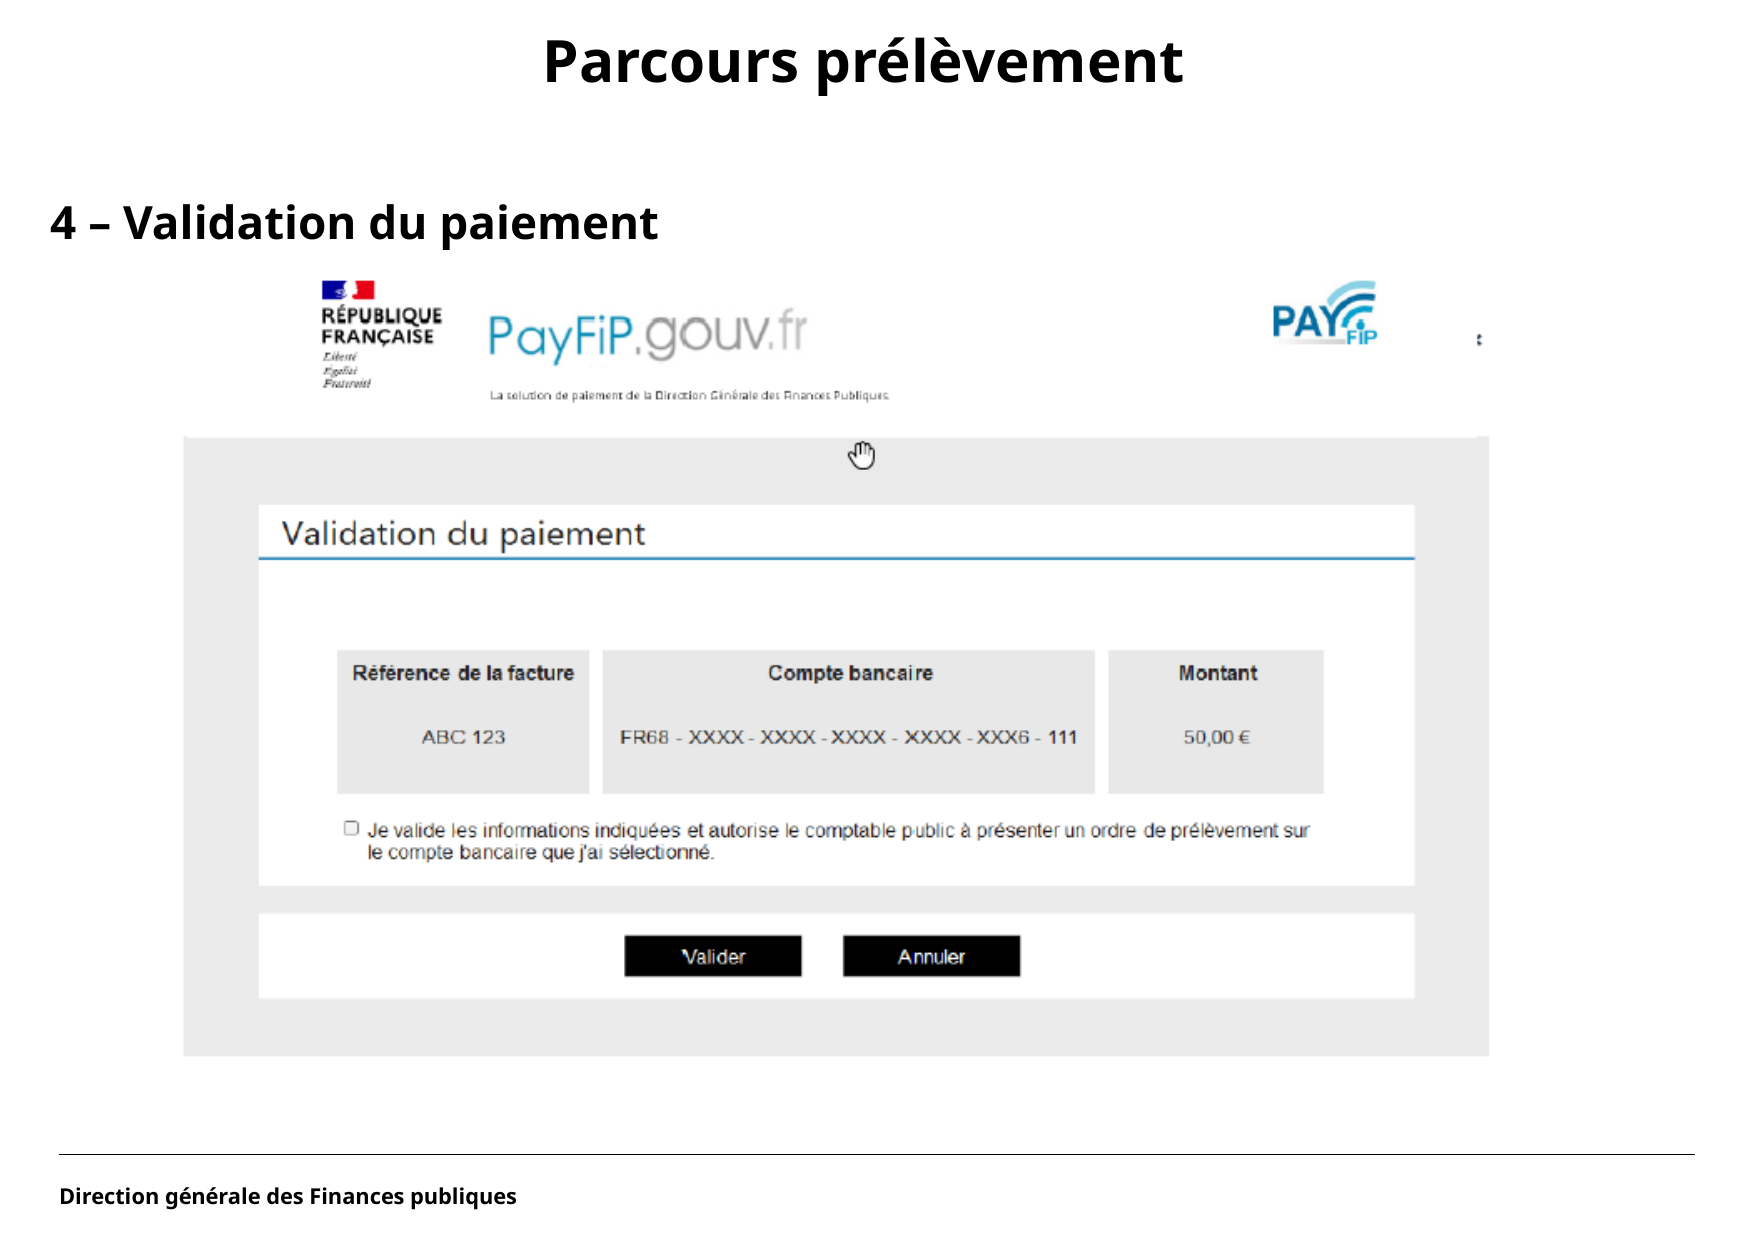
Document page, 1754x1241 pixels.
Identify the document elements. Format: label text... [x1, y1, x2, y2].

list Parcours prélèvement [50, 20, 1678, 121]
picture [174, 251, 1516, 1065]
list 4 – Validation du paiement [50, 190, 1678, 292]
